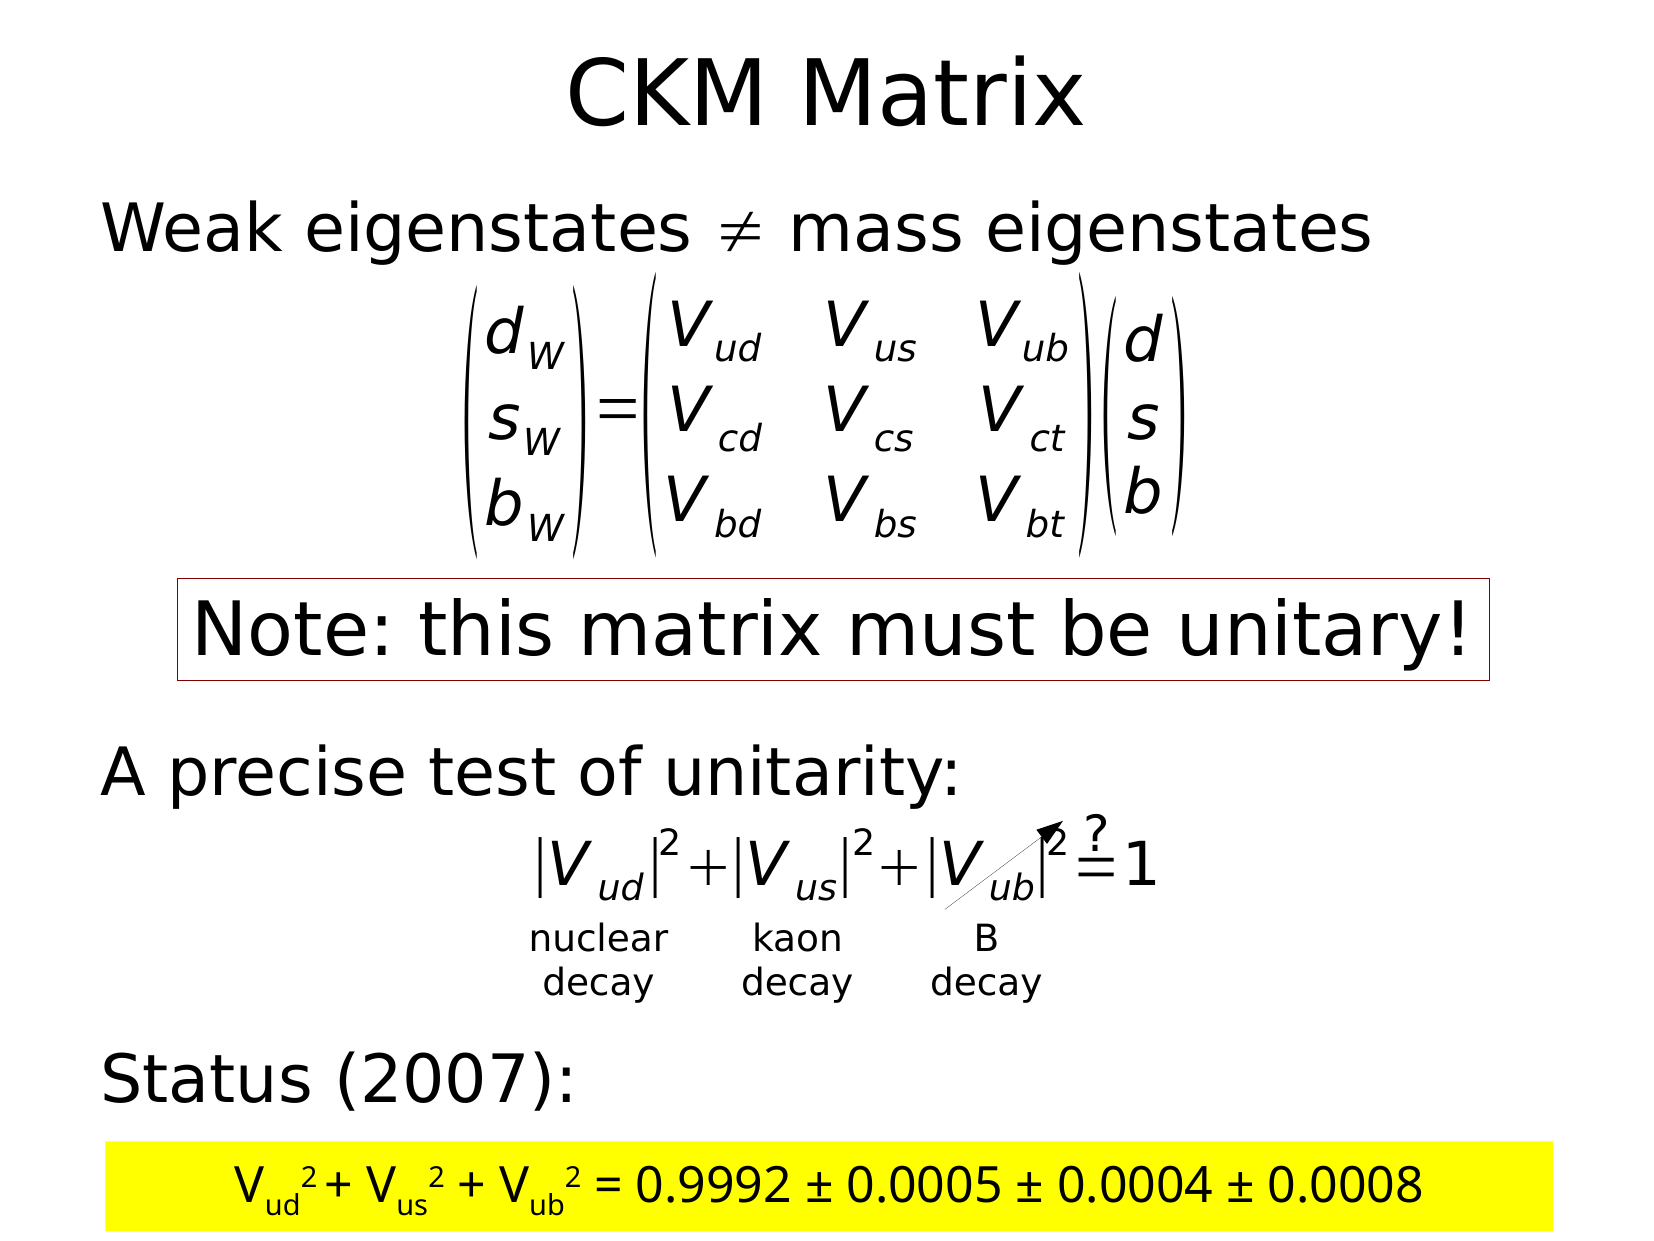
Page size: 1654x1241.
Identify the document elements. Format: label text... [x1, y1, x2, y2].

chart [947, 820, 1176, 910]
title CKM Matrix [82, 0, 1571, 189]
list Weak eigenstates ≠ mass eigenstates [82, 189, 1571, 284]
text_box Vud2 + Vus2 + Vub2 = 0.9992 ± 0.0005 ± 0.0004 ± 0.0008 [105, 1141, 1554, 1232]
chart [445, 268, 1205, 564]
list A precise test of unitarity: [82, 733, 1571, 827]
text_box kaon decay [726, 909, 867, 1012]
text_box ? [1068, 797, 1125, 871]
text_box B decay [915, 909, 1056, 1012]
text_box nuclear decay [513, 909, 681, 1012]
chart [513, 820, 1062, 910]
text_box Note: this matrix must be unitary! [177, 578, 1463, 681]
list Status (2007): [82, 1040, 1571, 1134]
